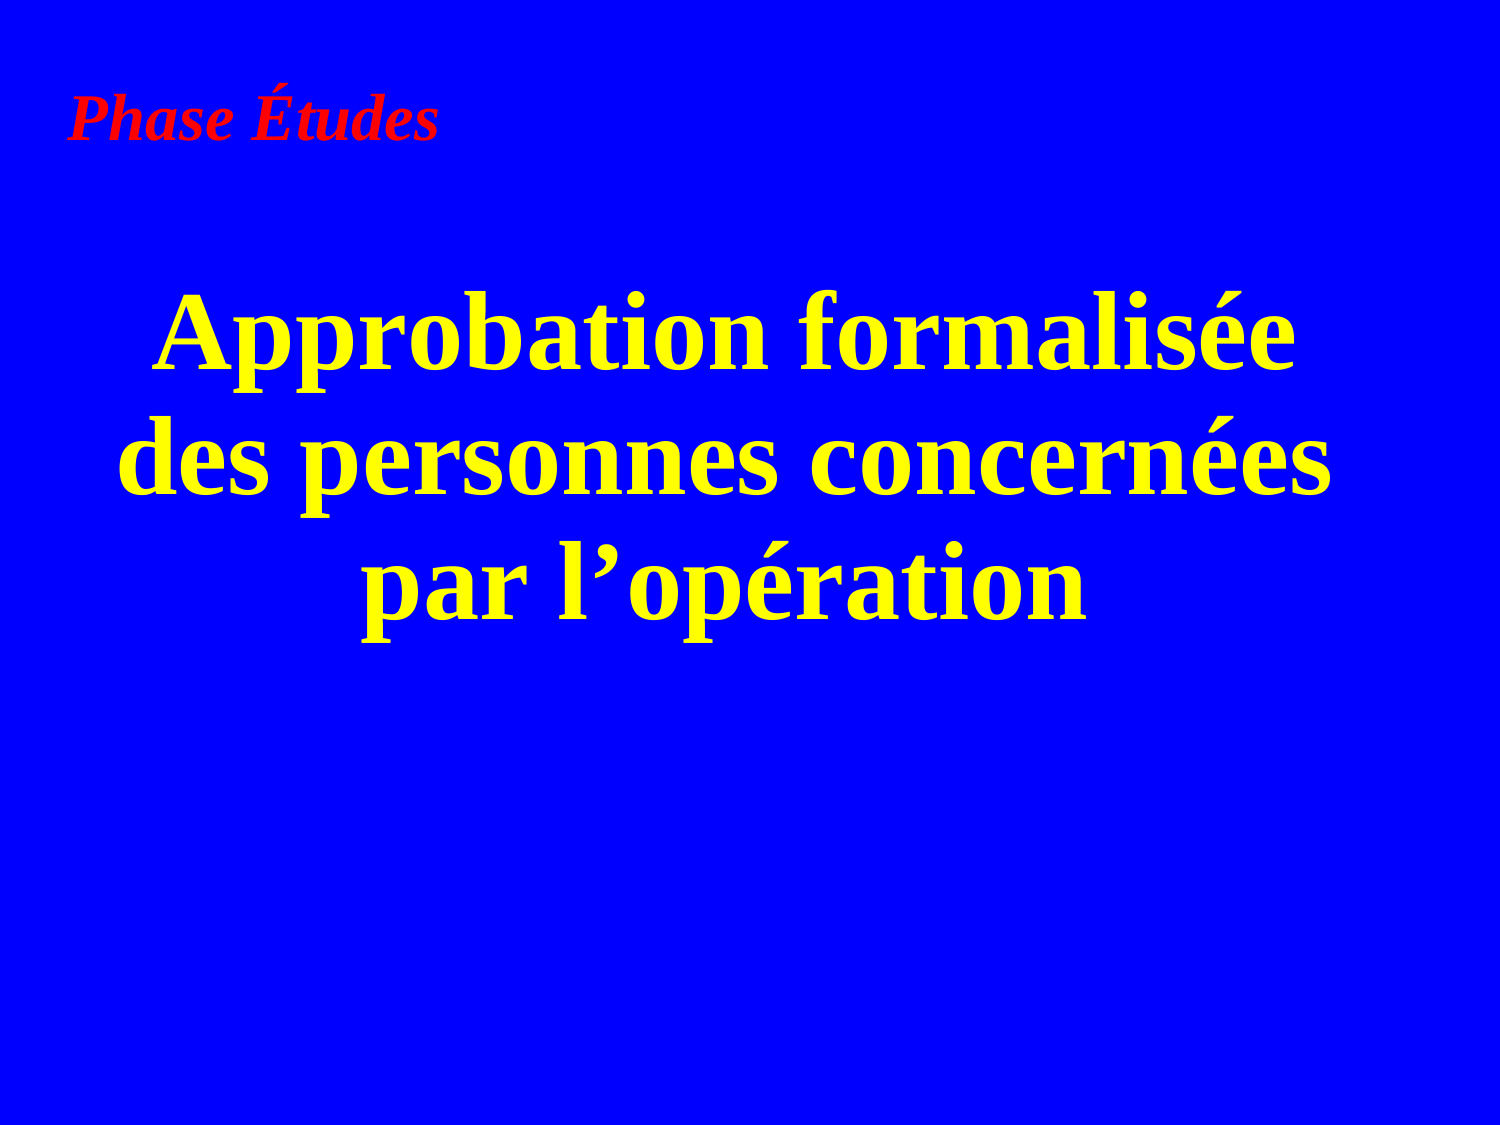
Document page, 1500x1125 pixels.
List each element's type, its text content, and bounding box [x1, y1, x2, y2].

text_box Phase Études [53, 66, 616, 162]
title Approbation formalisée des personnes concernées par l’opération [87, 241, 1363, 797]
